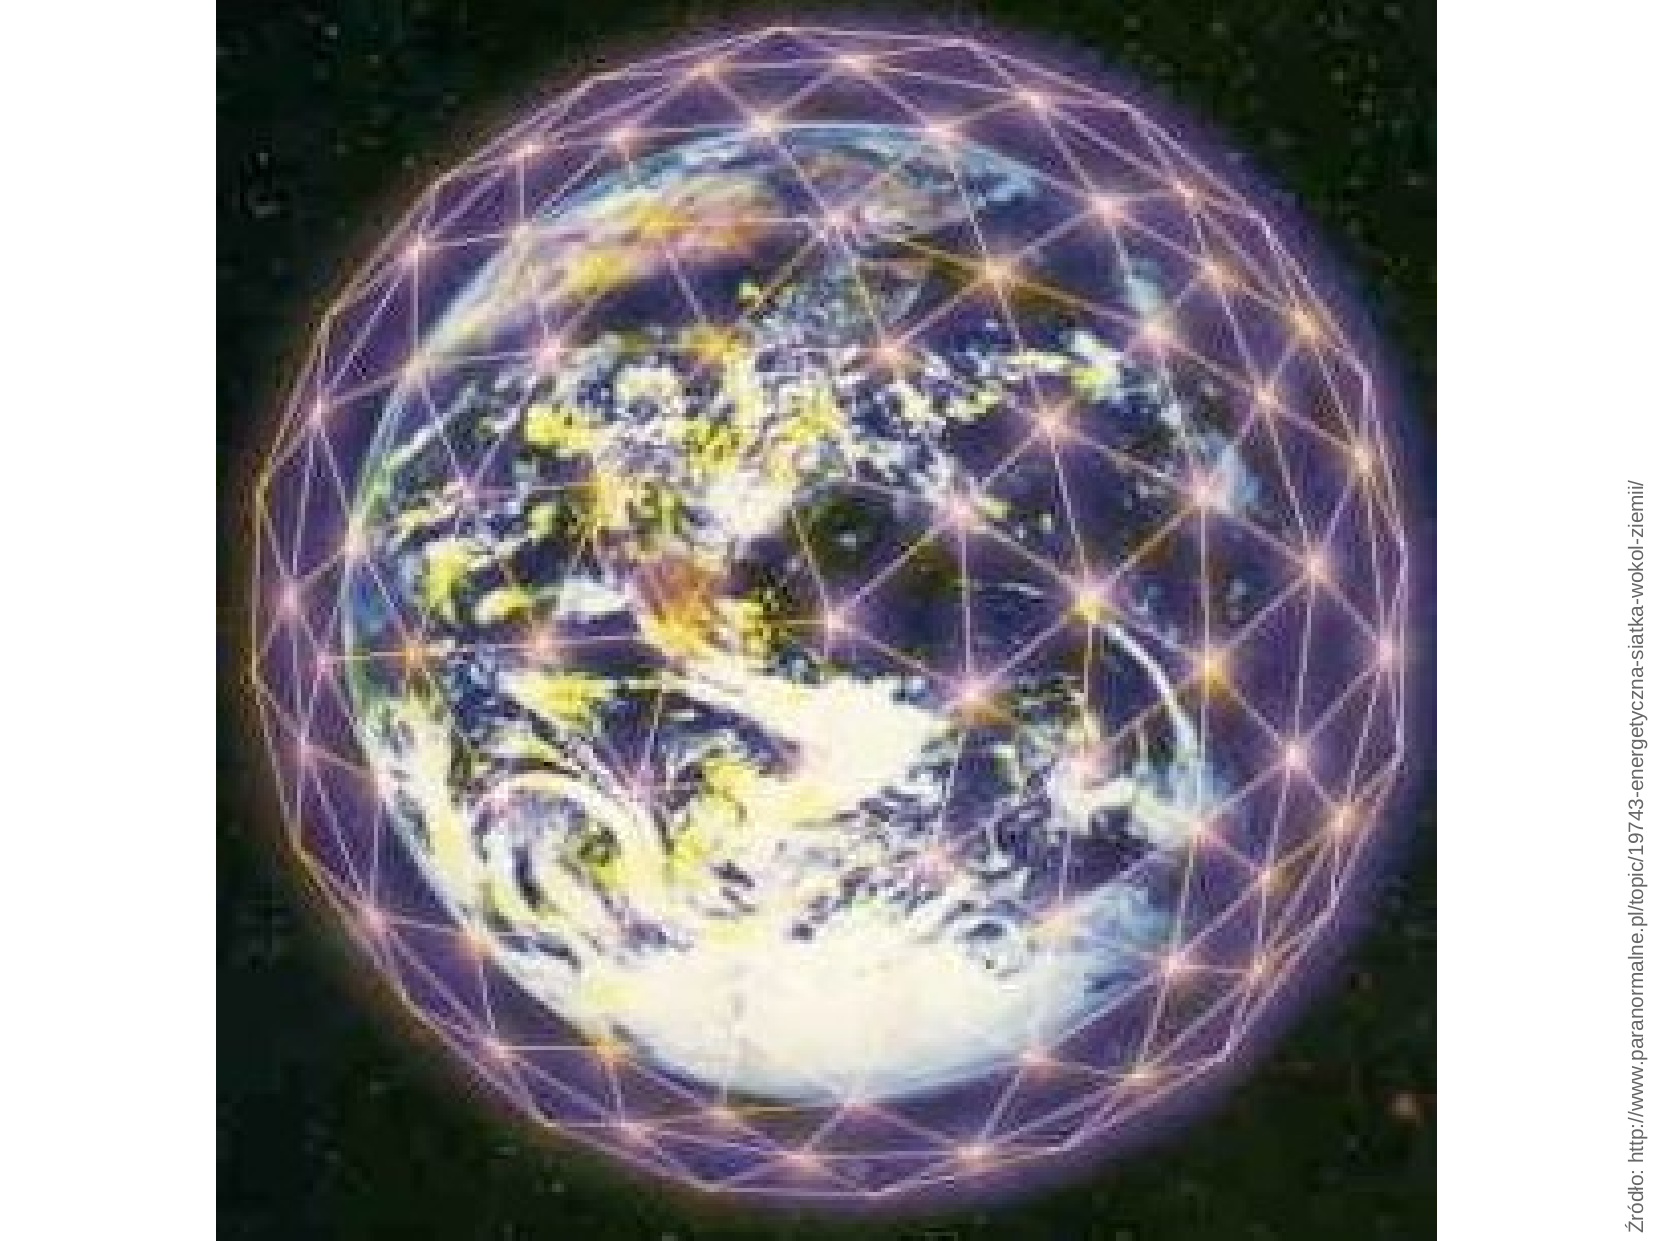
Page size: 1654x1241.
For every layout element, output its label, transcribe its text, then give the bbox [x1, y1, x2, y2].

picture [216, 0, 1437, 1241]
text_box Źródło: http://www.paranormalne.pl/topic/19743-energetyczna-siatka-wokol-ziemii/ [1618, 474, 1654, 1240]
